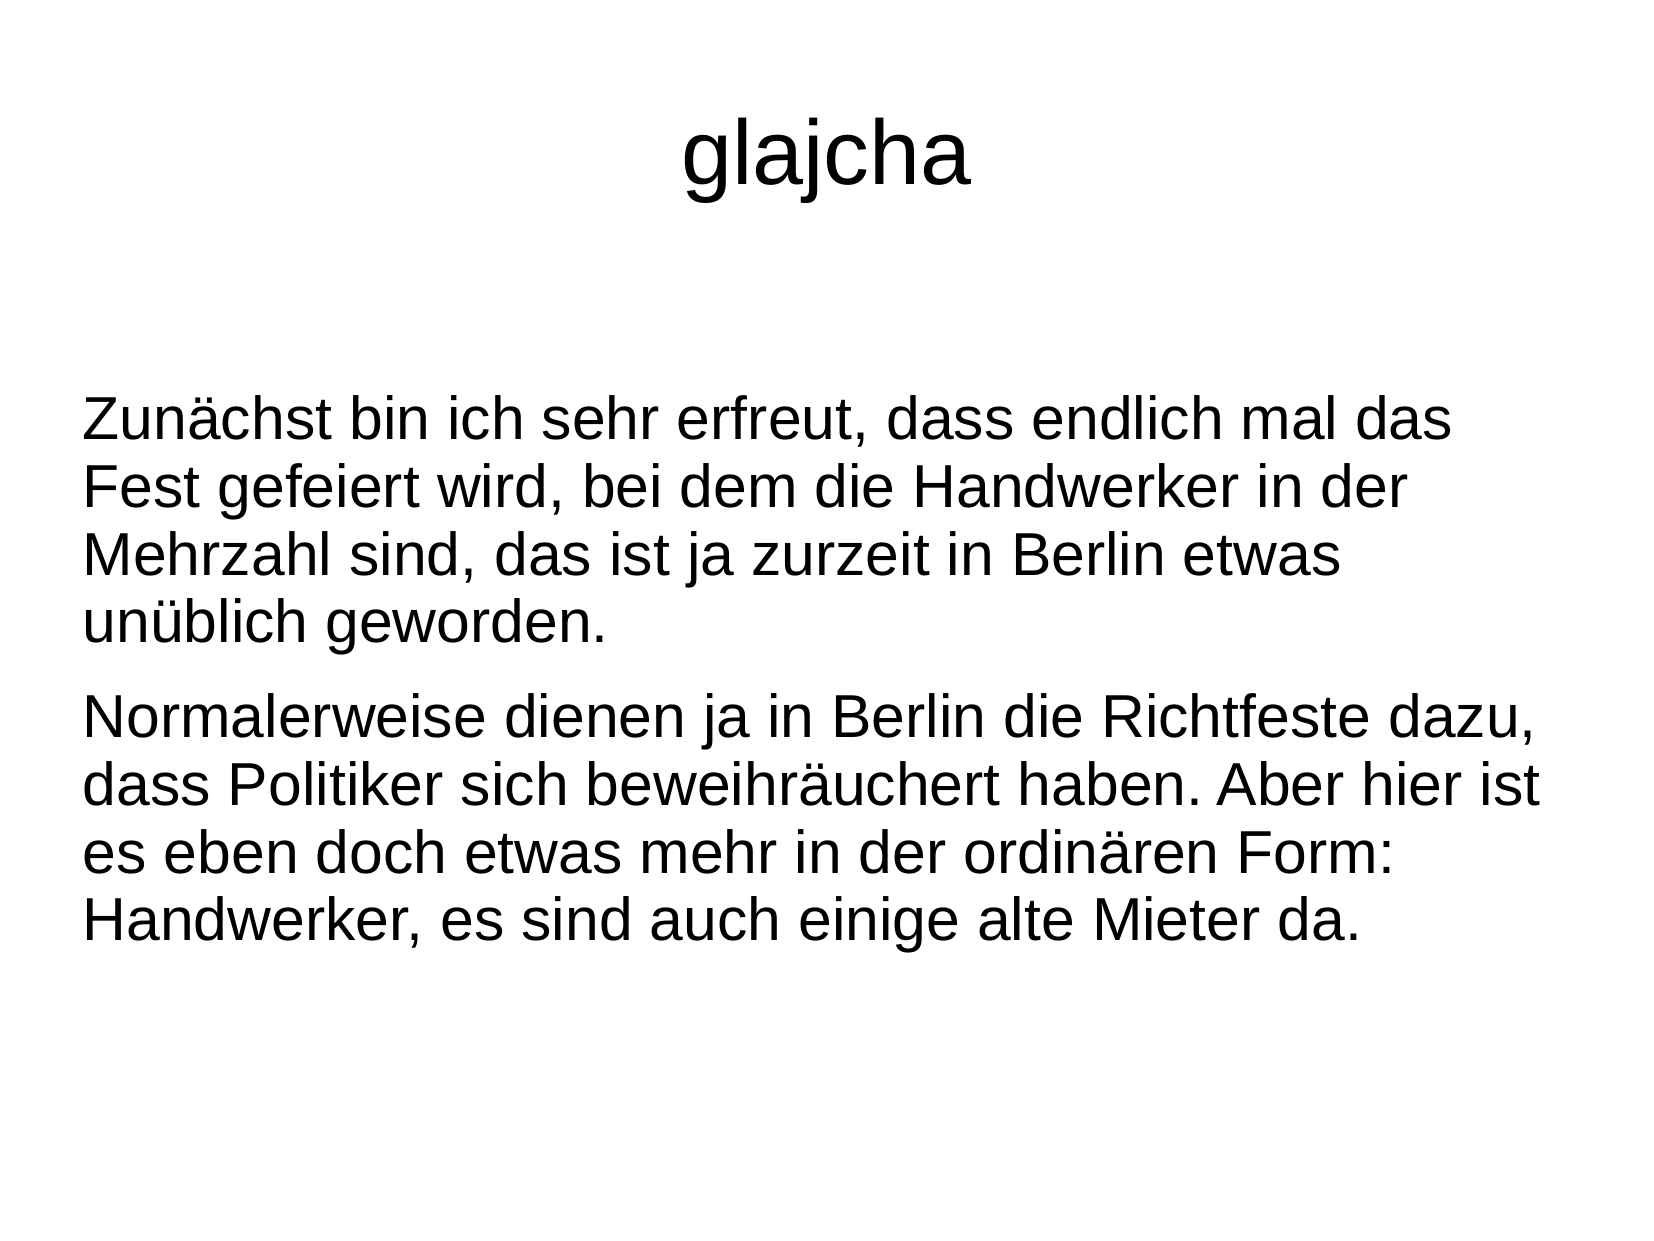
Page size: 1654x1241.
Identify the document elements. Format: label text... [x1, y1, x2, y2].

title glajcha [82, 49, 1571, 257]
list Zunächst bin ich sehr erfreut, dass endlich mal das Fest gefeiert wird, bei dem die Handwerker in der Mehrzahl sind, das ist ja zurzeit in Berlin etwas unüblich geworden. Normalerweise dienen ja in Berlin die Richtfeste dazu, dass Politiker sich beweihräuchert haben. Aber hier ist es eben doch etwas mehr in der ordinären Form: Handwerker, es sind auch einige alte Mieter da. [82, 290, 1571, 1010]
